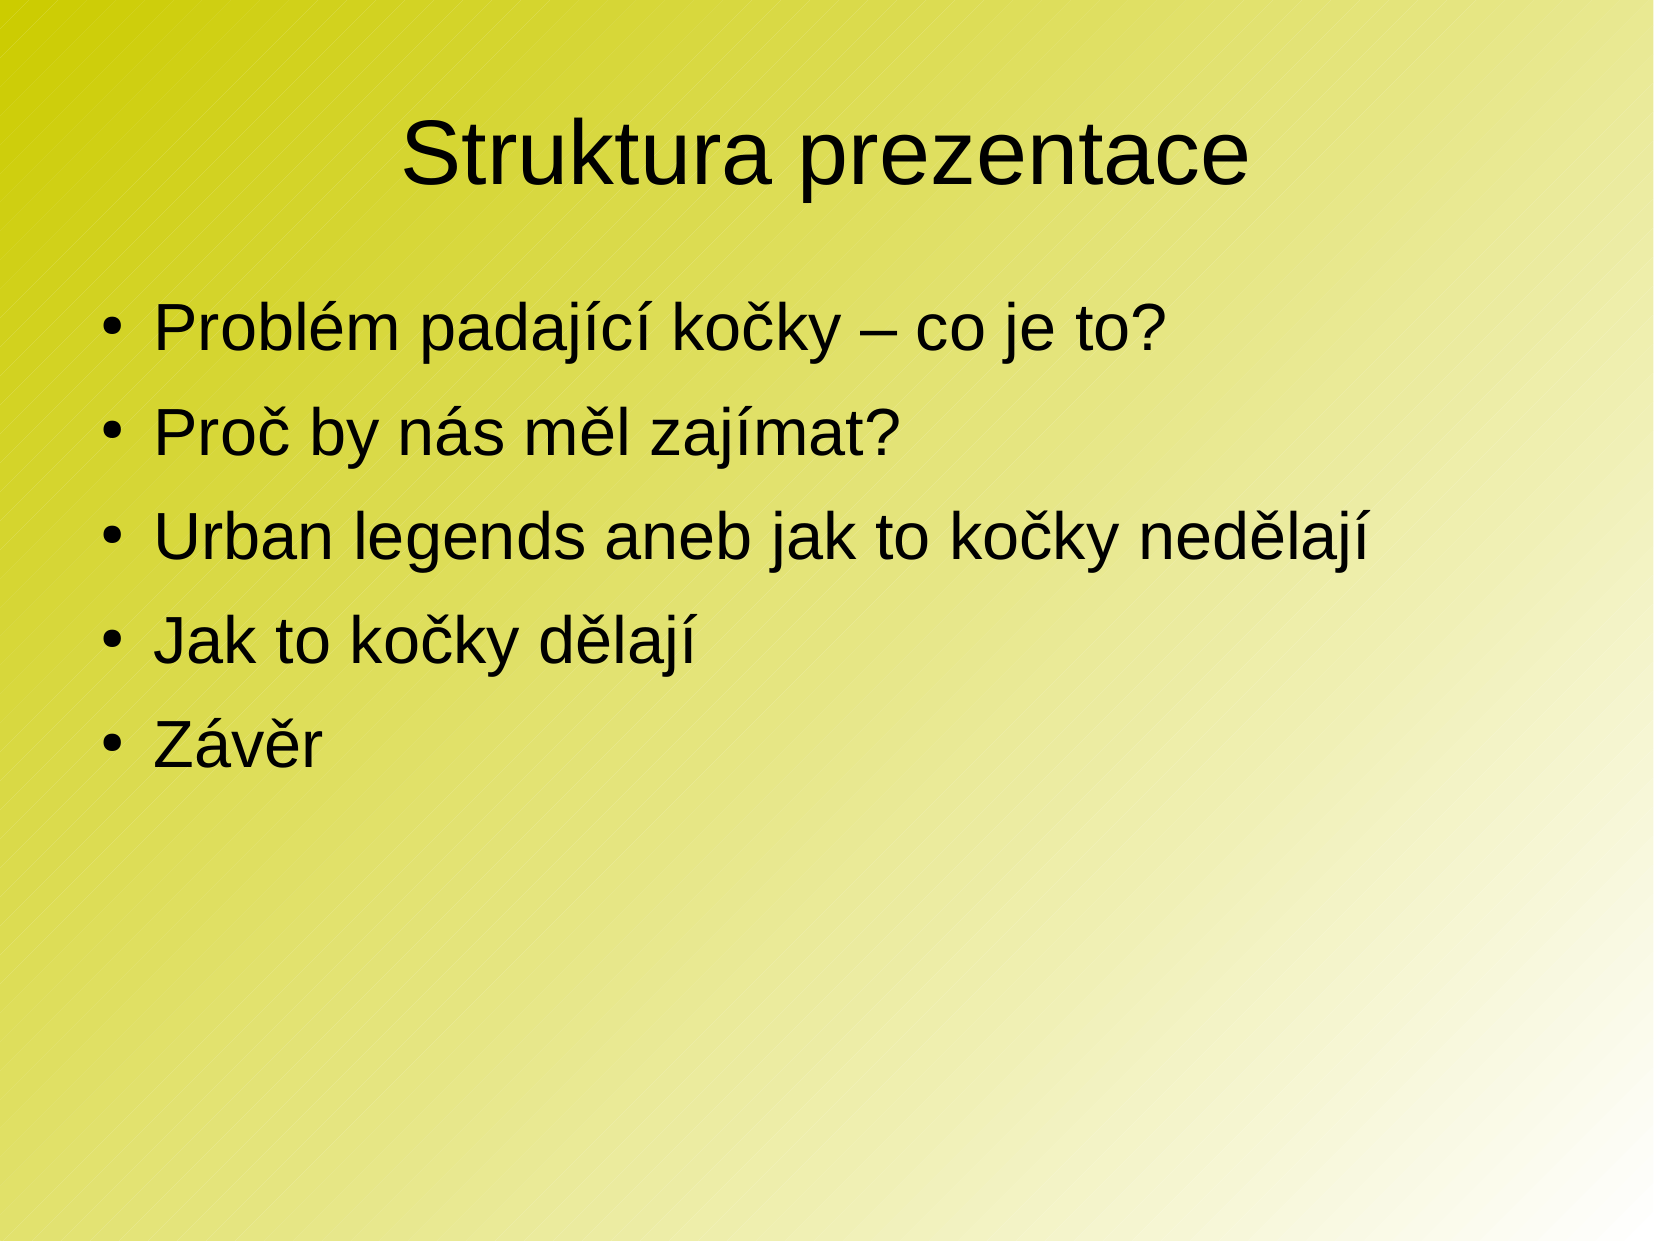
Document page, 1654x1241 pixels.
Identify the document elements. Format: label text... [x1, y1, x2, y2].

title Struktura prezentace [82, 49, 1571, 257]
list Problém padající kočky – co je to? Proč by nás měl zajímat? Urban legends aneb jak to kočky nedělají Jak to kočky dělají Závěr [82, 290, 1571, 1109]
